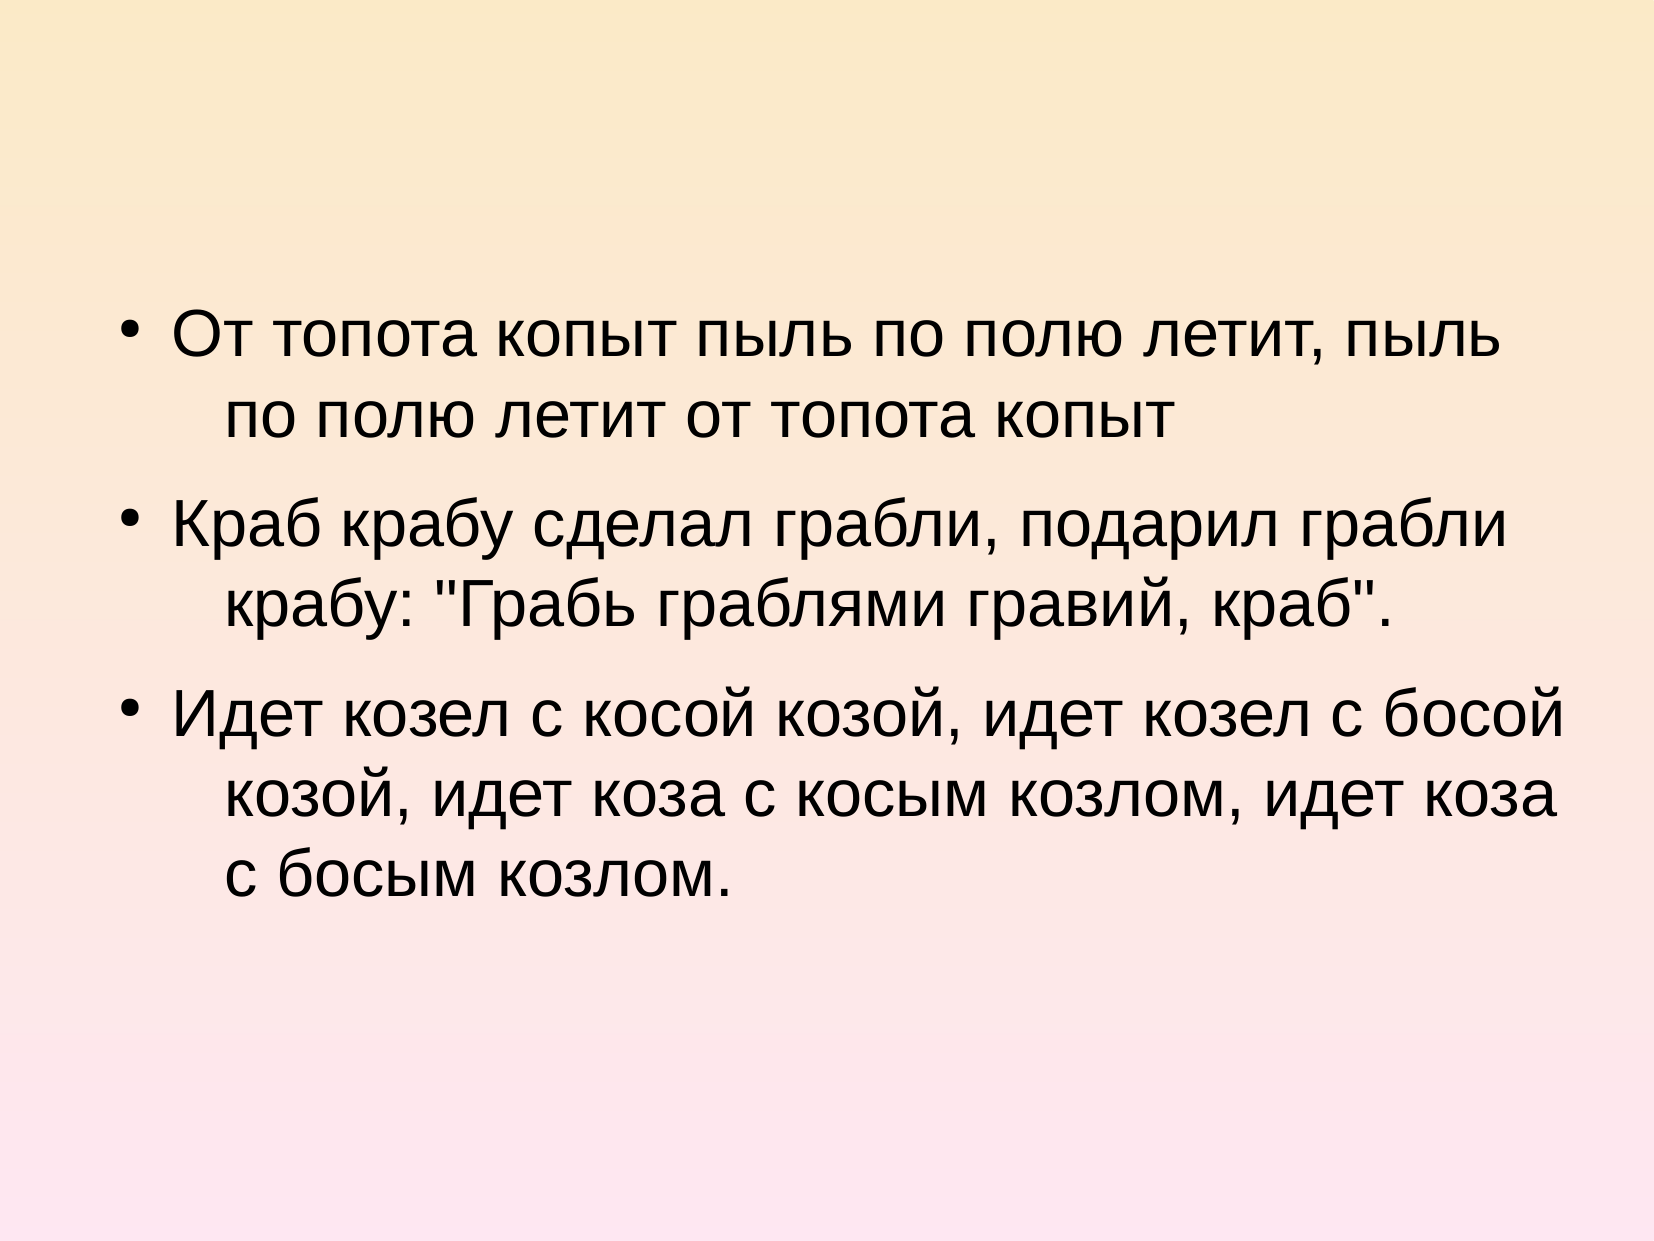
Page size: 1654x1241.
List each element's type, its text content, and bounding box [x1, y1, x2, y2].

list От топота копыт пыль по полю летит, пыль по полю летит от топота копыт Краб крабу сделал грабли, подарил грабли крабу: "Грабь граблями гравий, краб". Идет козел с косой козой, идет козел с босой козой, идет козa с косым козлом, идет козa с босым козлом. [82, 290, 1571, 1109]
